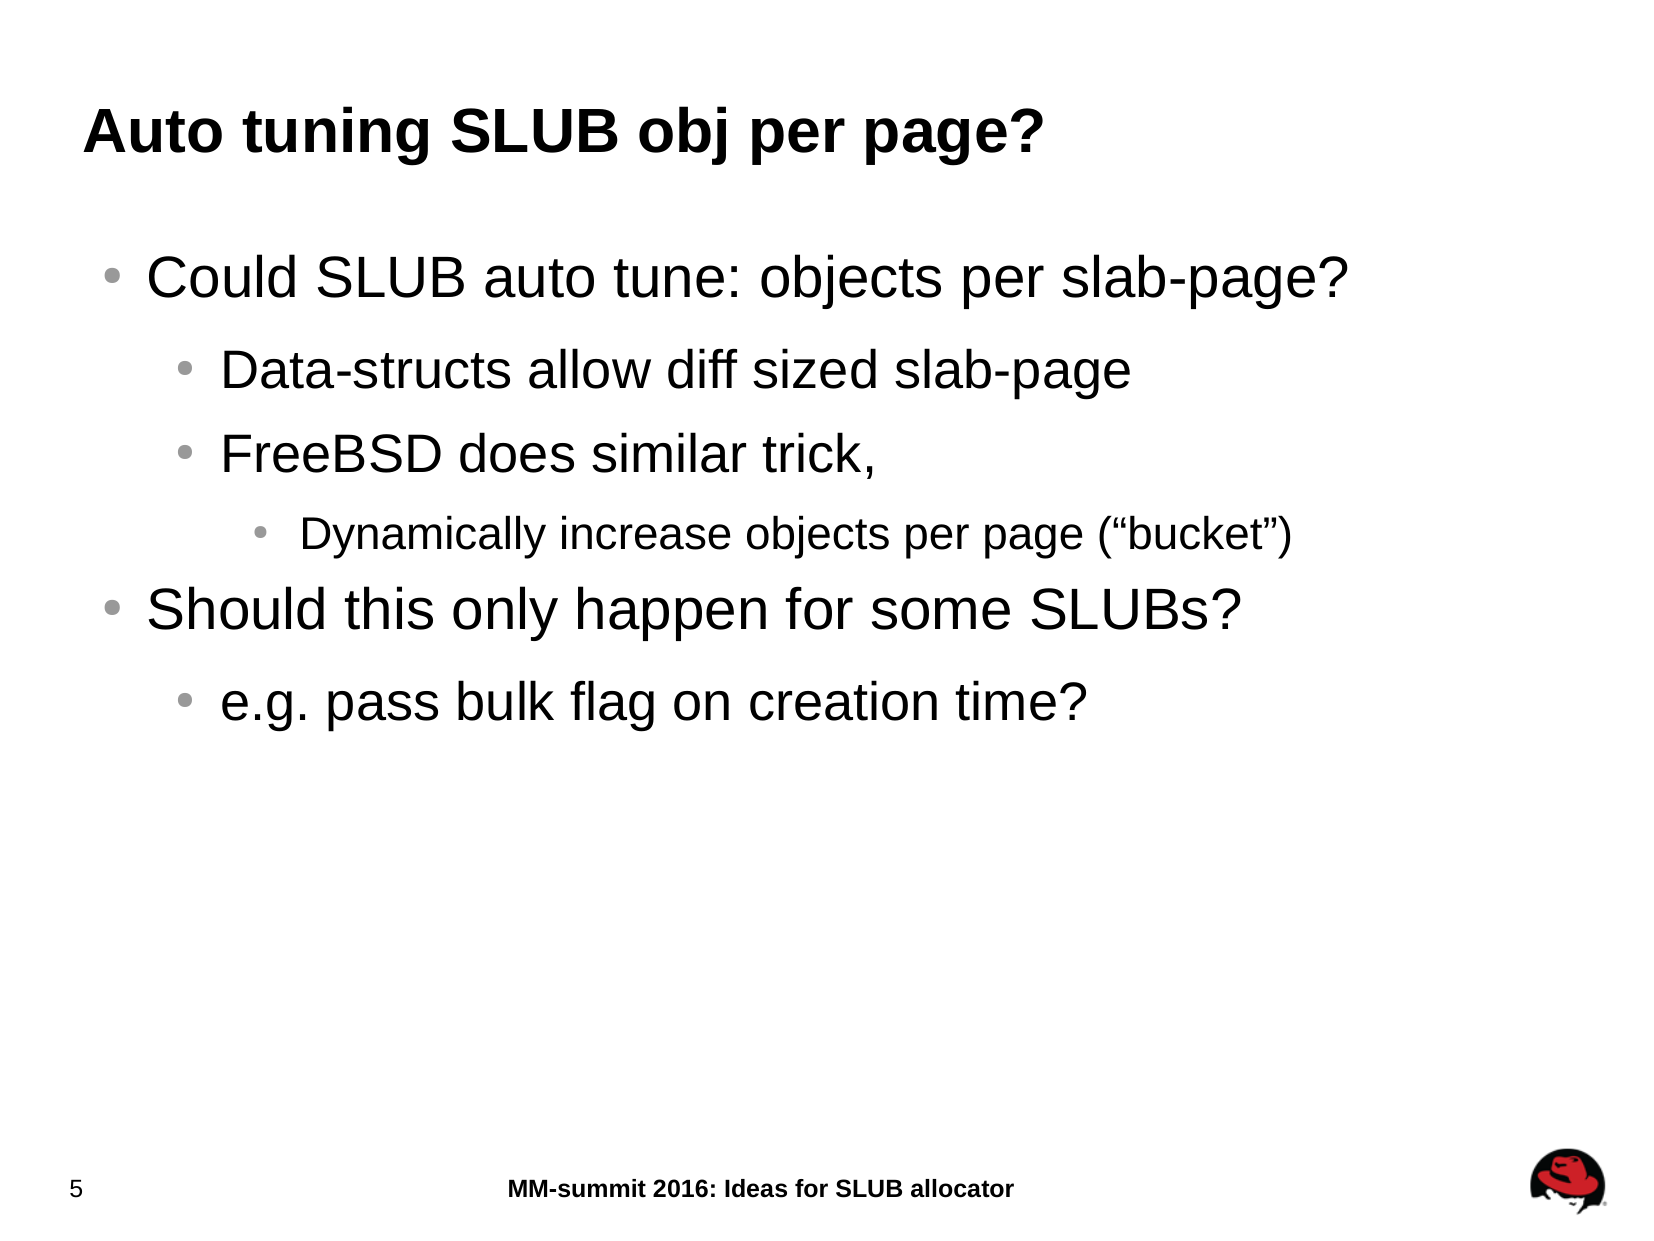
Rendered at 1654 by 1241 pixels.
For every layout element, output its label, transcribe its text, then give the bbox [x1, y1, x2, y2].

picture [1529, 1146, 1613, 1224]
title Auto tuning SLUB obj per page? [82, 37, 1571, 226]
list Could SLUB auto tune: objects per slab-page? Data-structs allow diff sized slab-page FreeBSD does similar trick, Dynamically increase objects per page (“bucket”) Should this only happen for some SLUBs? e.g. pass bulk flag on creation time? [86, 244, 1576, 1039]
